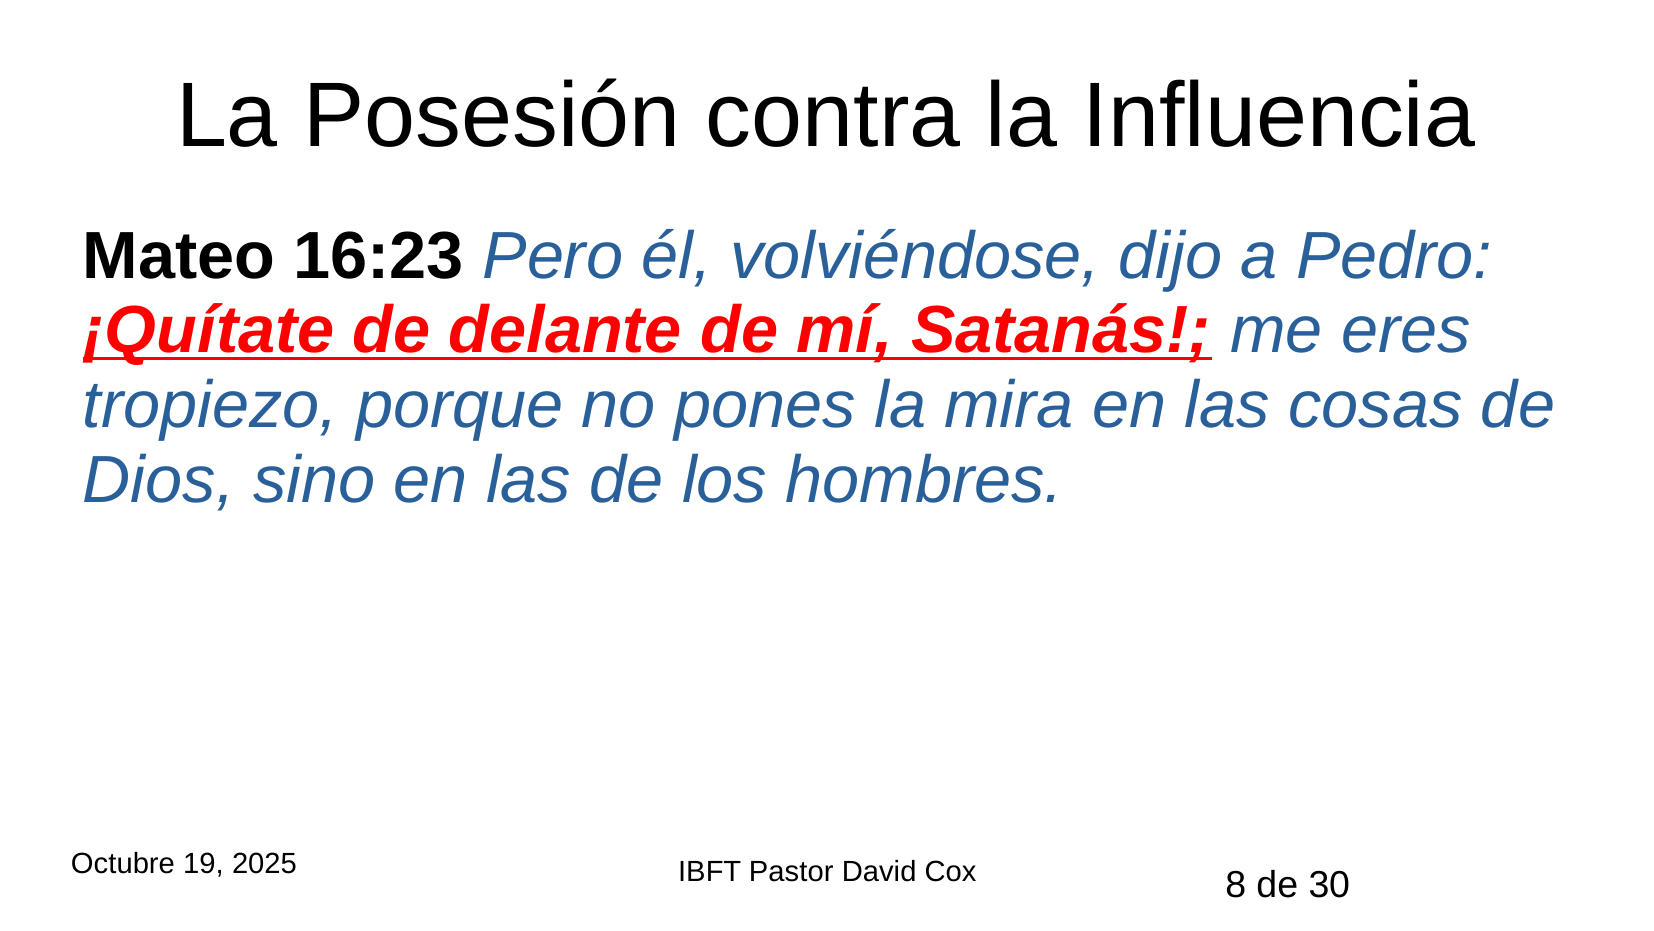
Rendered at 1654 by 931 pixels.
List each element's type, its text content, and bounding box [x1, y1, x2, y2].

title La Posesión contra la Influencia [82, 37, 1571, 193]
text_box Octubre 19, 2025 [56, 806, 451, 922]
list Mateo 16:23 Pero él, volviéndose, dijo a Pedro: ¡Quítate de delante de mí, Satanás!; me eres tropiezo, porque no pones la mira en las cosas de Dios, sino en las de los hombres. [82, 217, 1571, 758]
text_box IBFT Pastor David Cox [565, 847, 1090, 912]
text_box <number> de 30 [1210, 856, 1418, 931]
